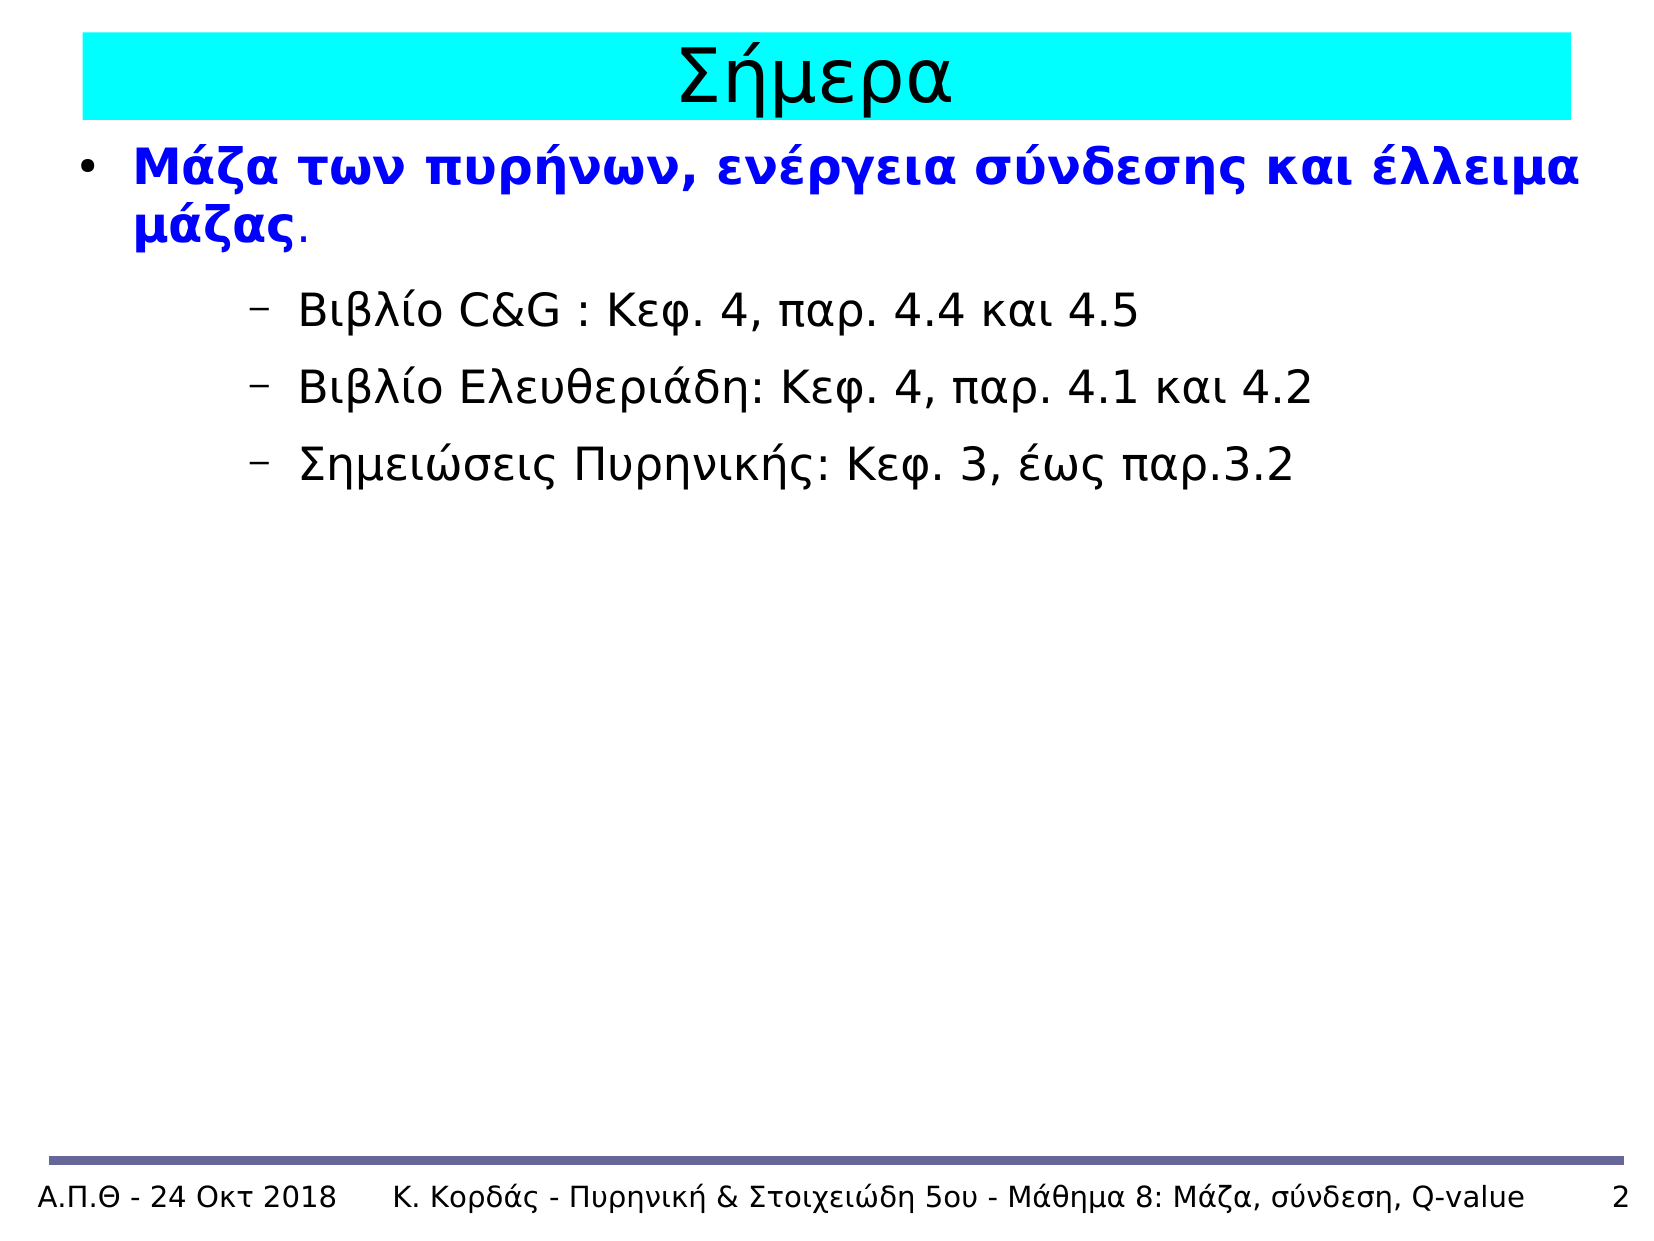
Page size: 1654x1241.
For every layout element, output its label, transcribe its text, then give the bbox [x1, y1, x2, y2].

title Σήμερα [82, 32, 1571, 120]
list Μάζα των πυρήνων, ενέργεια σύνδεσης και έλλειμα μάζας. Βιβλίο C&G : Κεφ. 4, παρ. 4.4 και 4.5 Βιβλίο Ελευθεριάδη: Κεφ. 4, παρ. 4.1 και 4.2 Σημειώσεις Πυρηνικής: Κεφ. 3, έως παρ.3.2 [61, 138, 1595, 1100]
